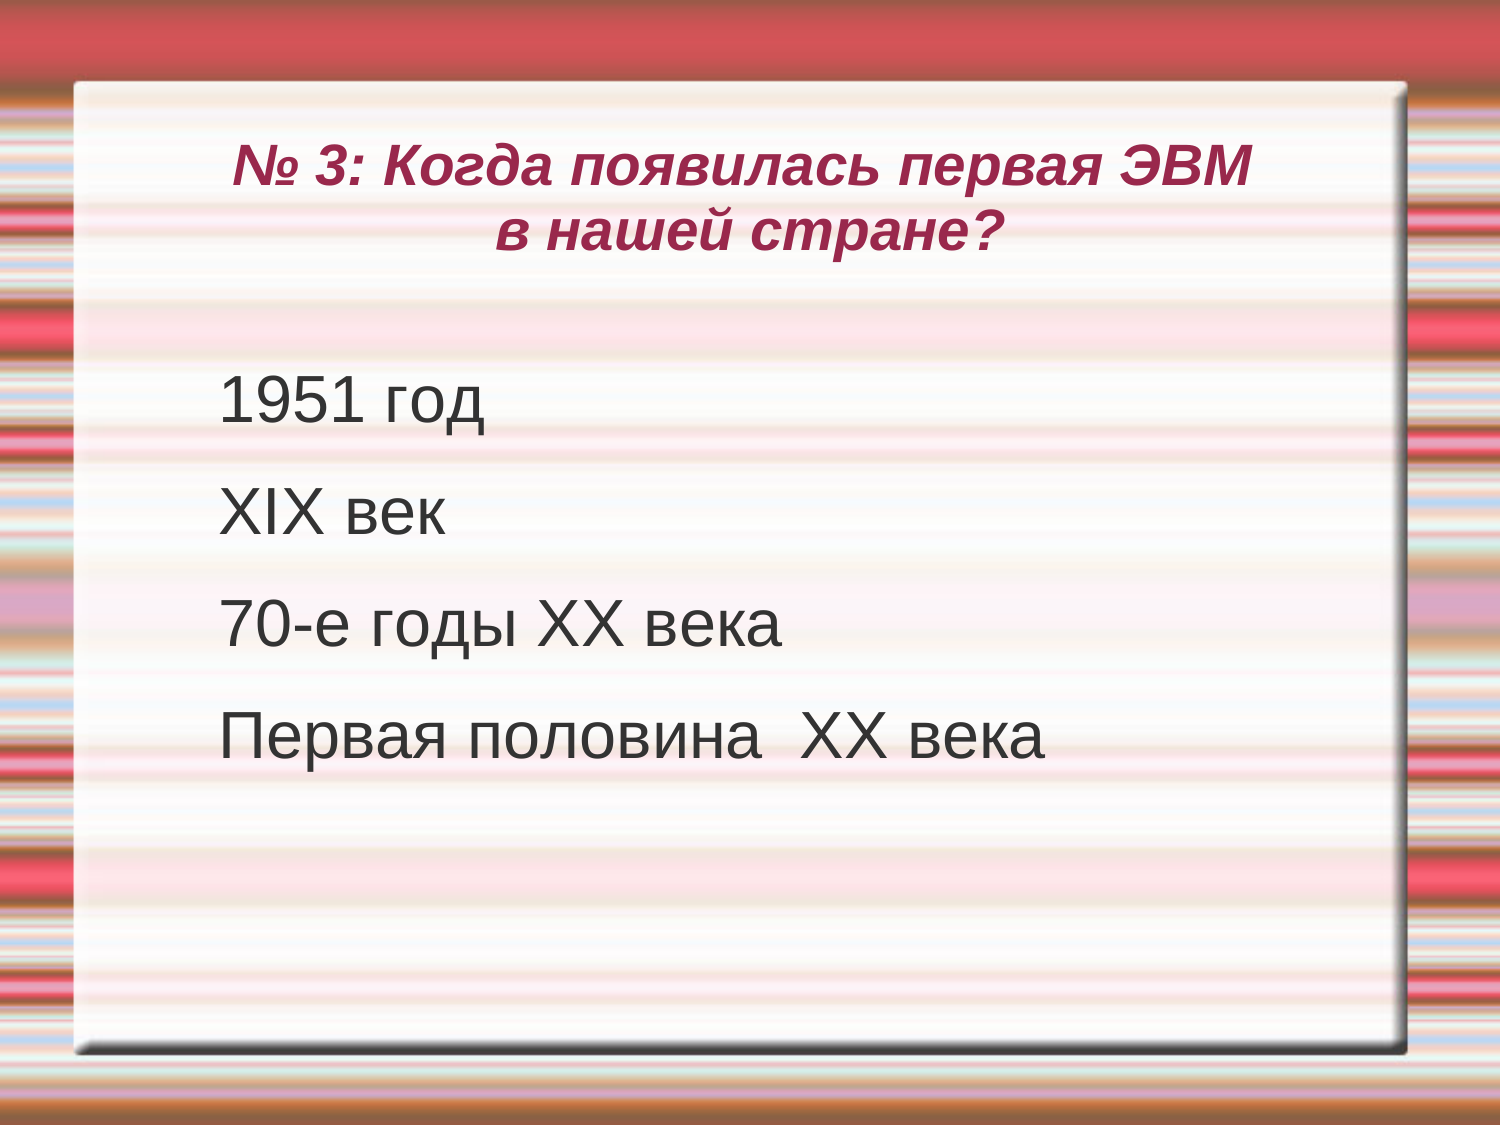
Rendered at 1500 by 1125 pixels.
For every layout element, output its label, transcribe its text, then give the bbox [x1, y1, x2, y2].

text_box [187, 1049, 501, 1125]
text_box [587, 1049, 1063, 1125]
list 1951 год XIX век 70-е годы XX века Первая половина XX века [206, 324, 1152, 798]
picture [0, 0, 1500, 1125]
title № 3: Когда появилась первая ЭВМ в нашей стране? [110, 96, 1392, 300]
